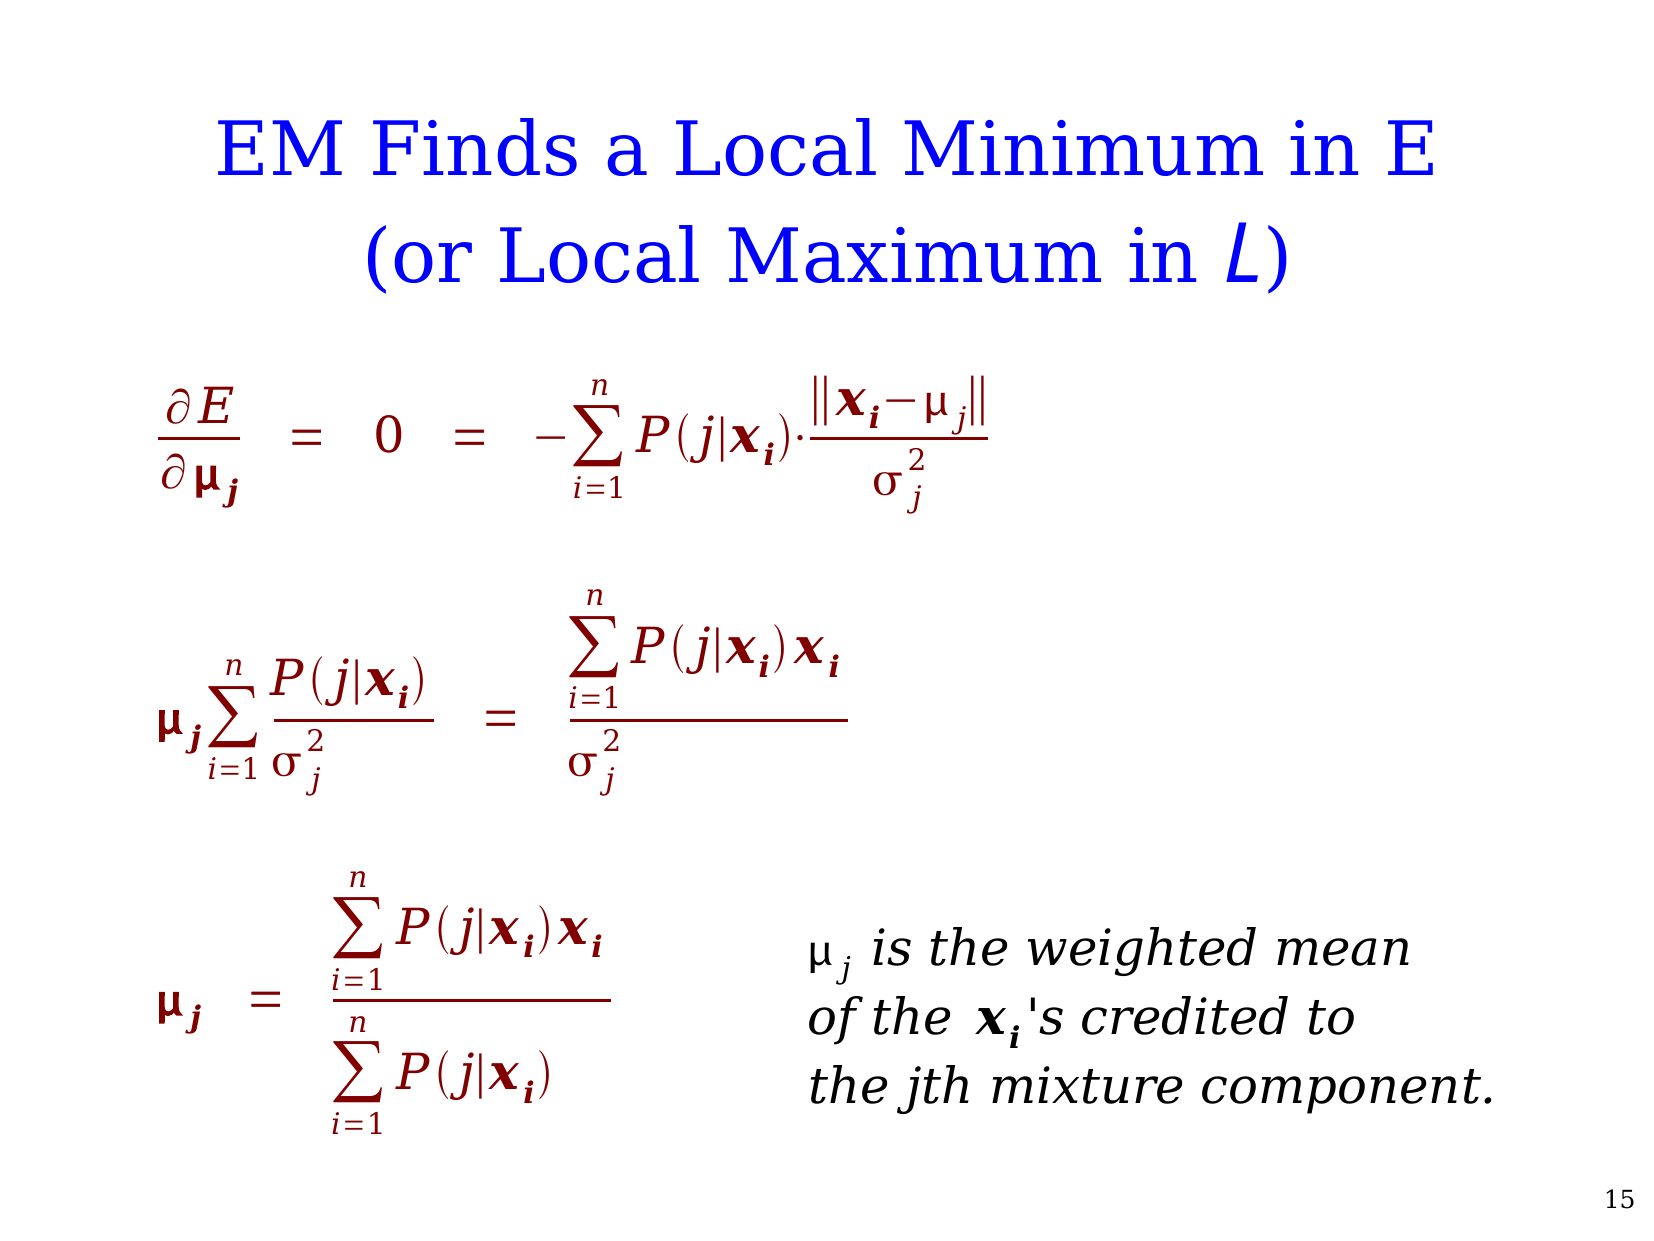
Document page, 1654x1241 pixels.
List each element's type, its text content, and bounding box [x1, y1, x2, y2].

chart [150, 367, 1503, 1143]
title EM Finds a Local Minimum in E (or Local Maximum in L) [121, 102, 1534, 311]
